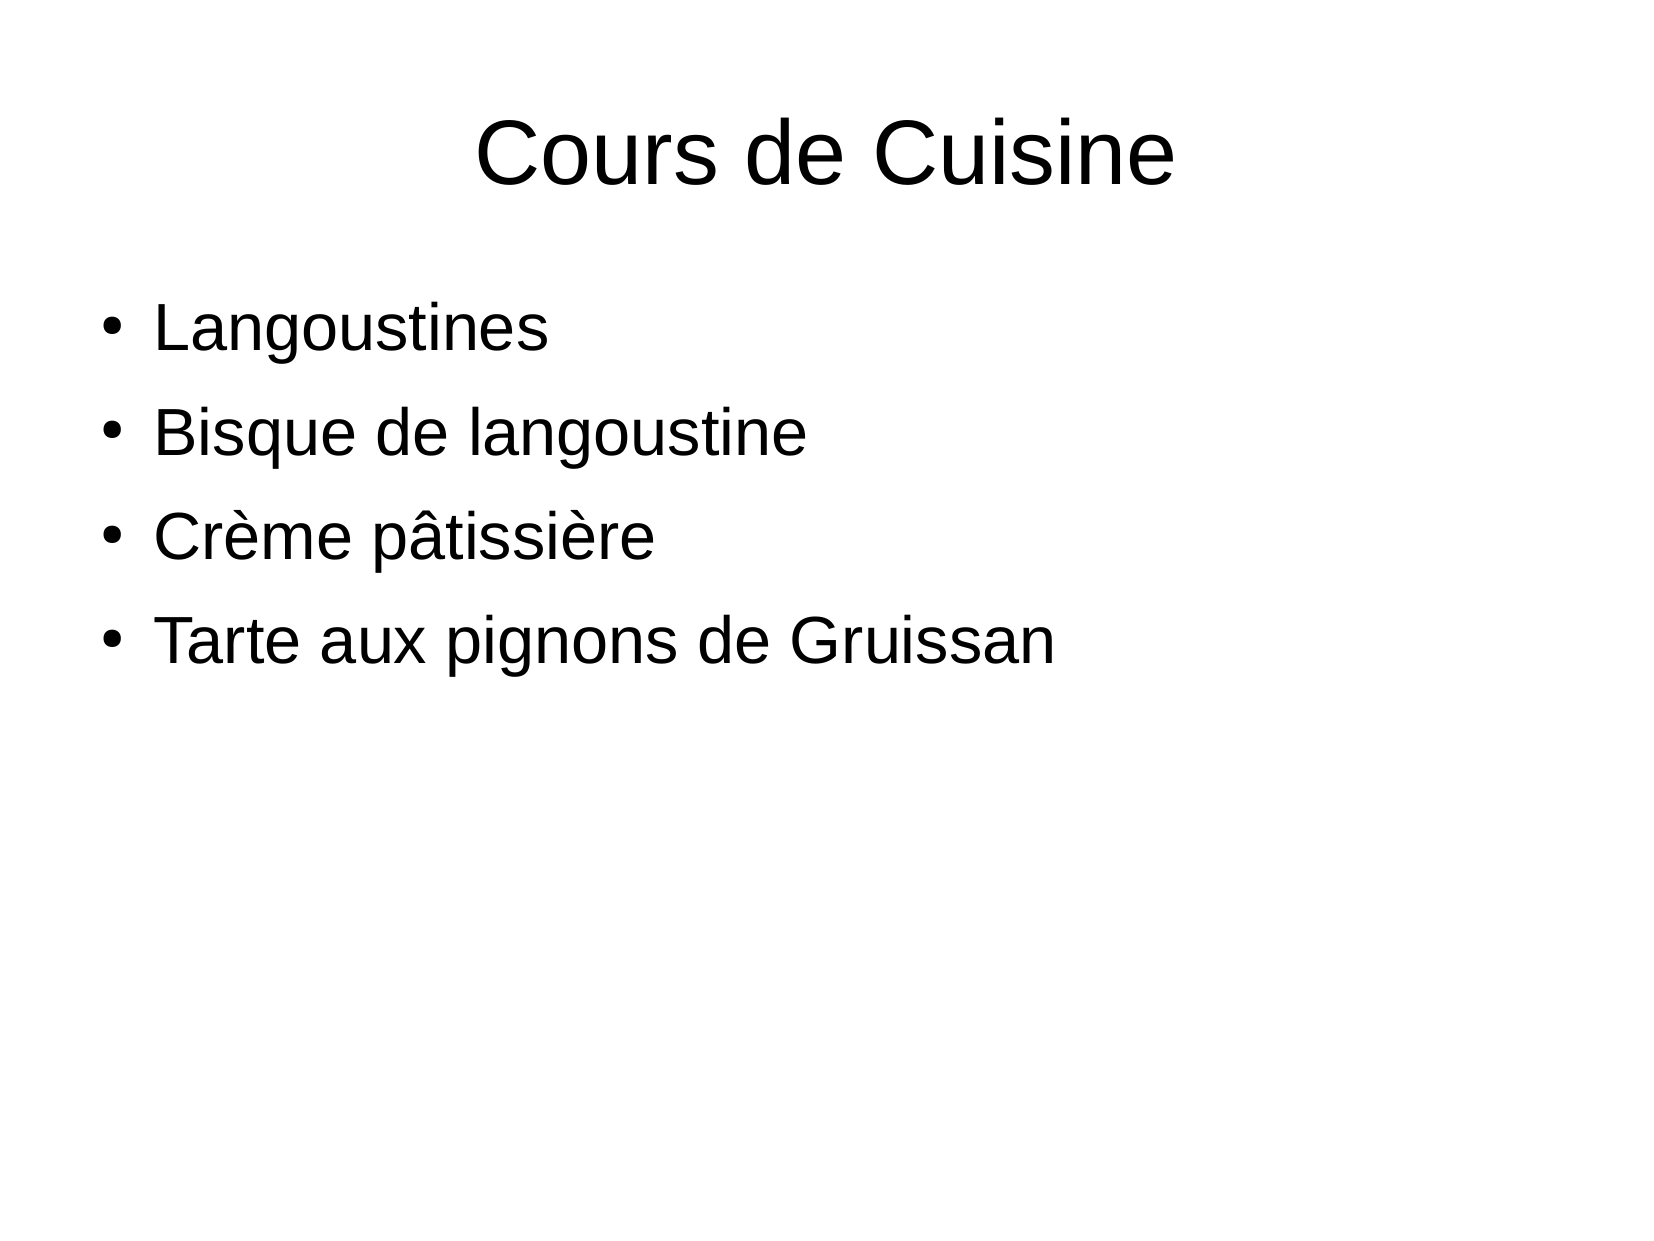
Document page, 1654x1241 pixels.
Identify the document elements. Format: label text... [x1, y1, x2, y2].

list Langoustines Bisque de langoustine Crème pâtissière Tarte aux pignons de Gruissan [82, 290, 1571, 1109]
title Cours de Cuisine [82, 49, 1571, 257]
